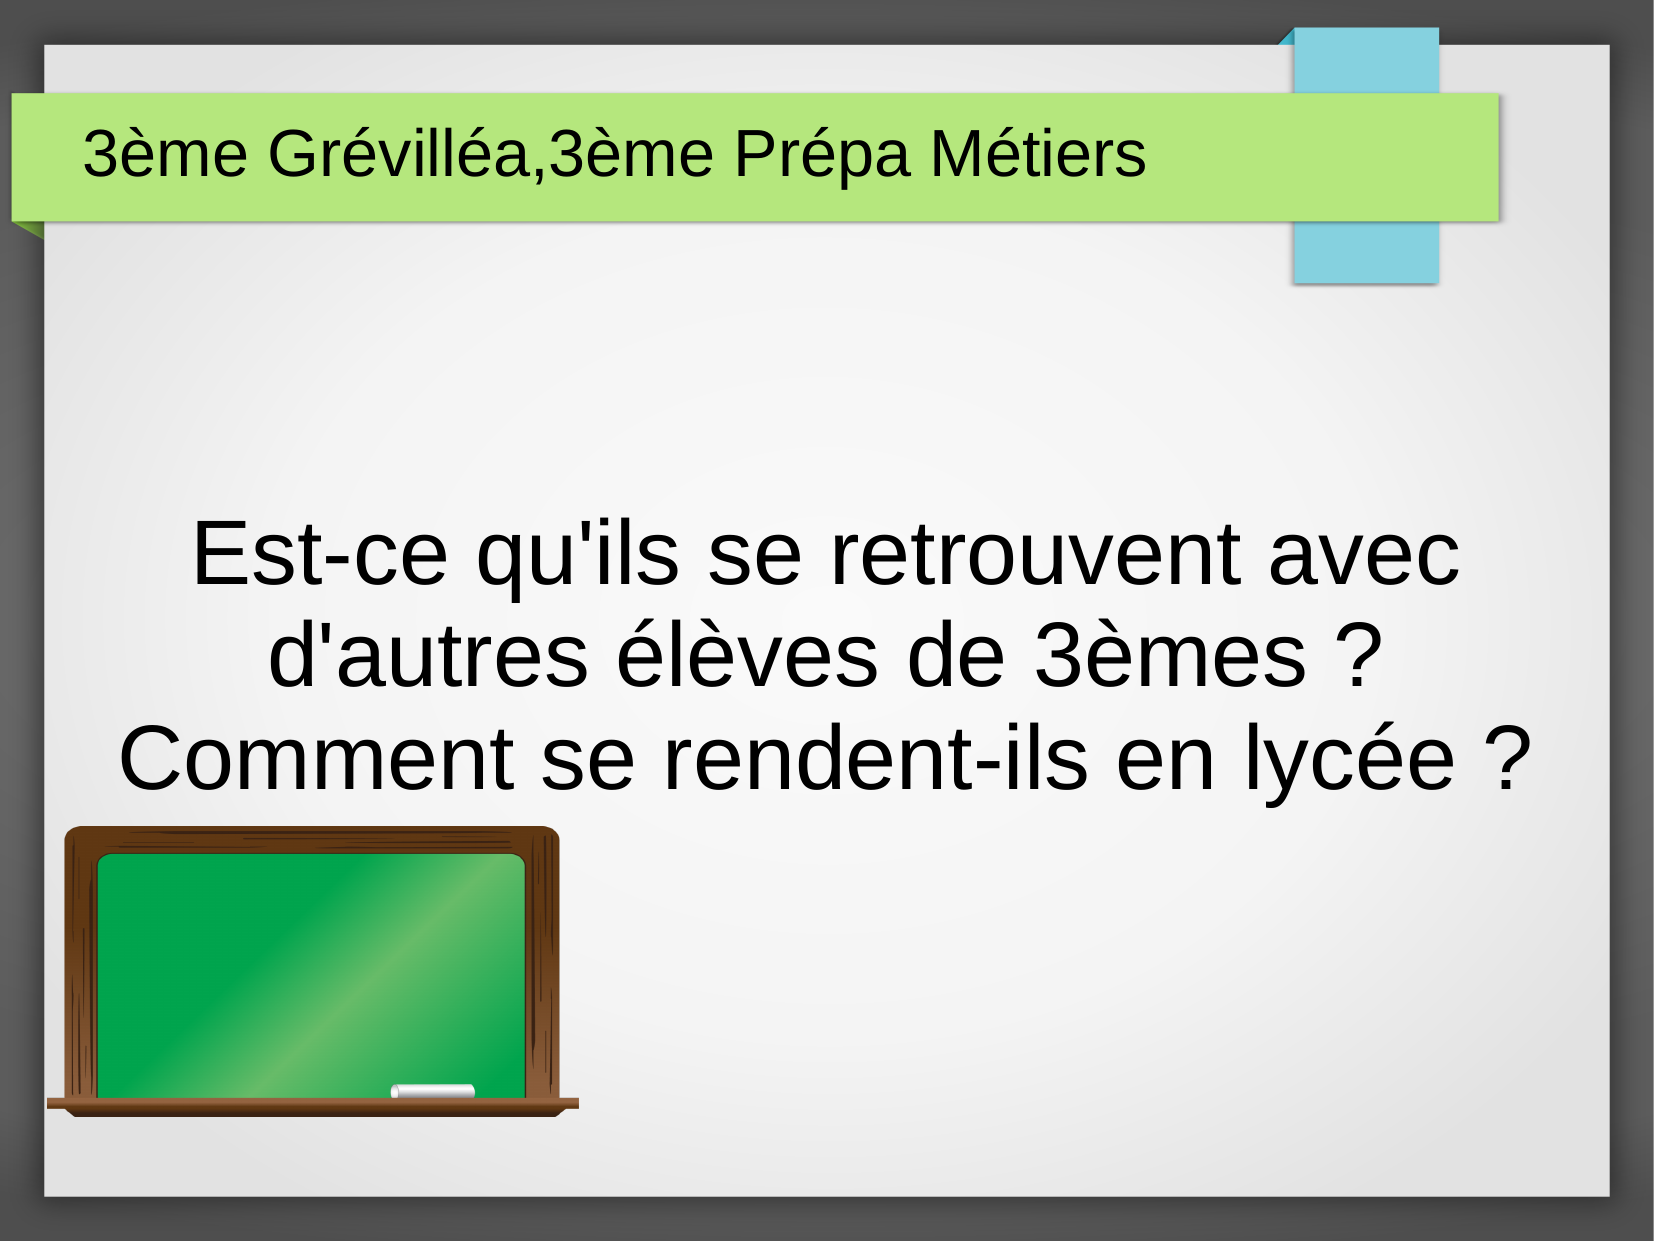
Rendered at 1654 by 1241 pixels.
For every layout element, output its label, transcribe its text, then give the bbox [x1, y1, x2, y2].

subtitle Est-ce qu'ils se retrouvent avec d'autres élèves de 3èmes ? Comment se rendent-ils en lycée ? [82, 295, 1571, 1015]
title 3ème Grévilléa,3ème Prépa Métiers [82, 94, 1264, 213]
picture [0, 0, 1654, 1241]
